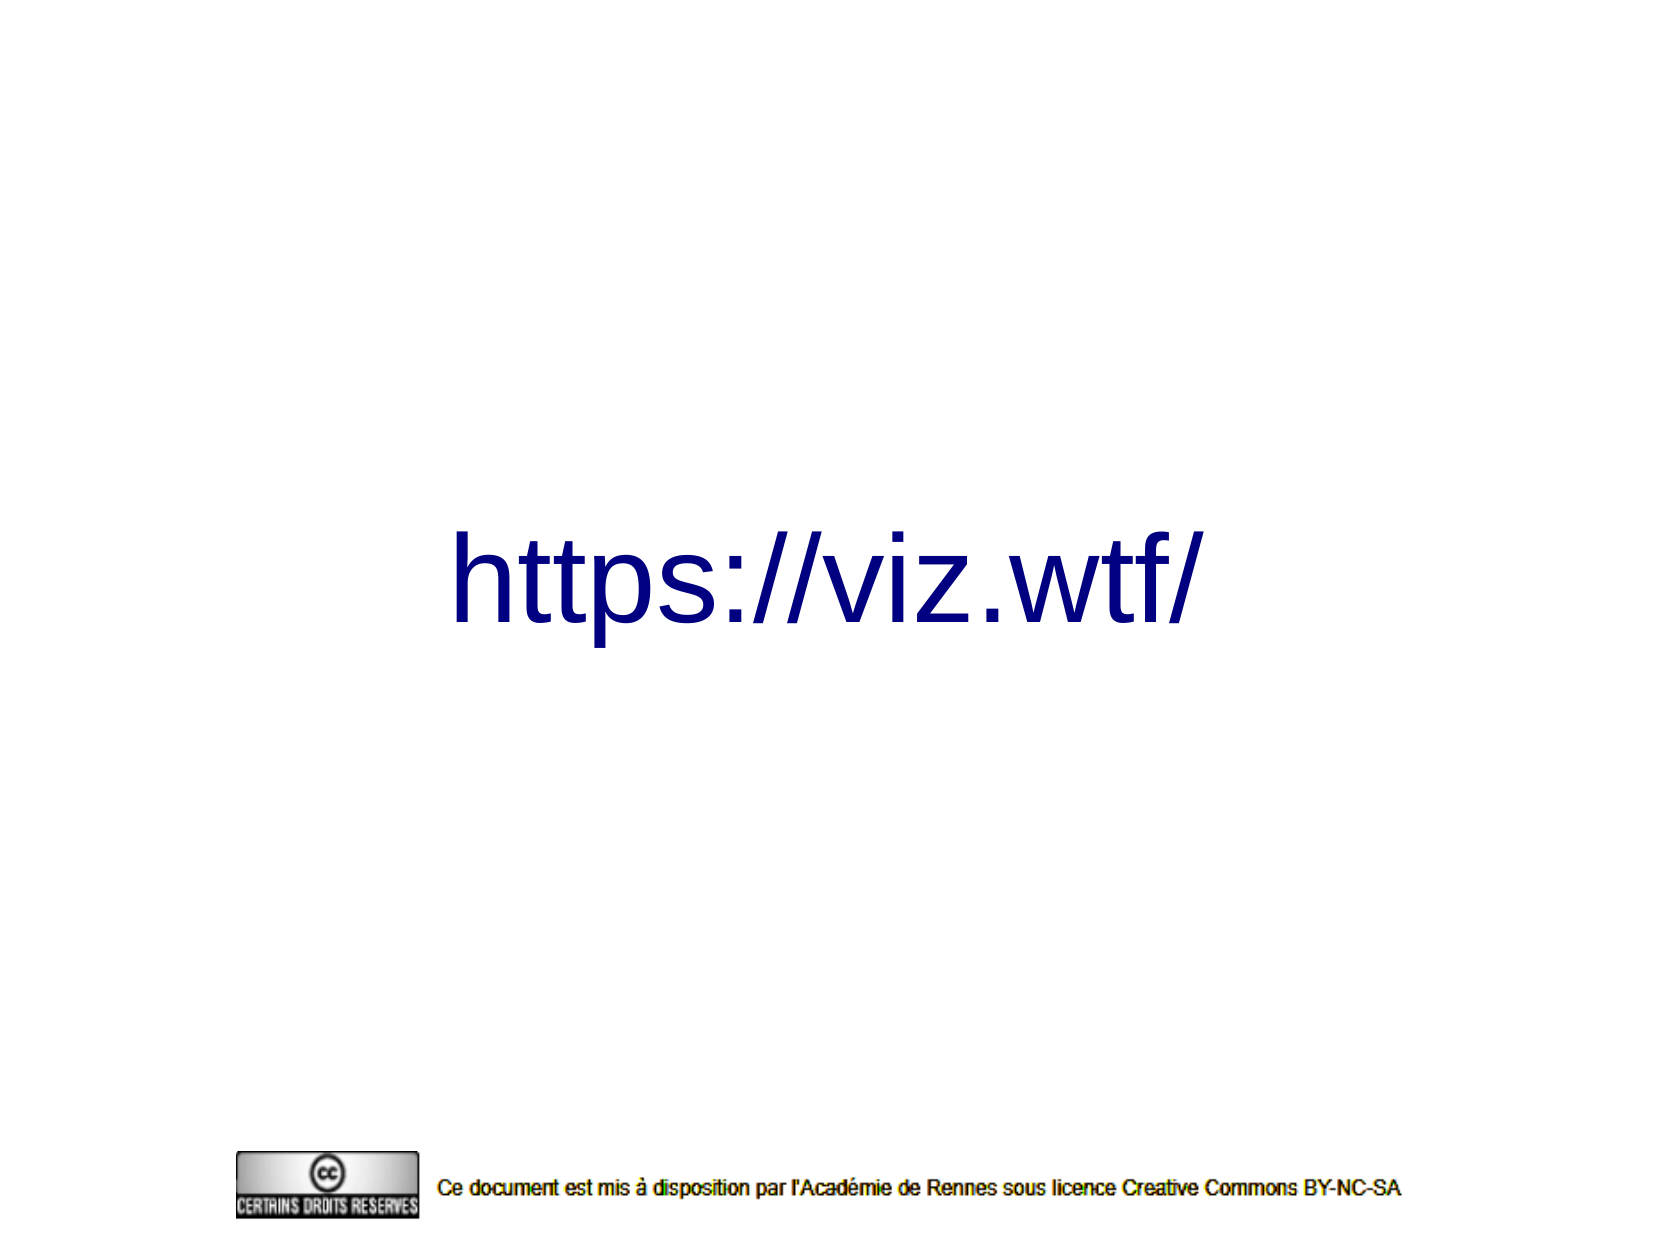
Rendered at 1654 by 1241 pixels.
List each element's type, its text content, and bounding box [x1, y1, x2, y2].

subtitle https://viz.wtf/ [82, 49, 1571, 1109]
picture [236, 1151, 1418, 1228]
